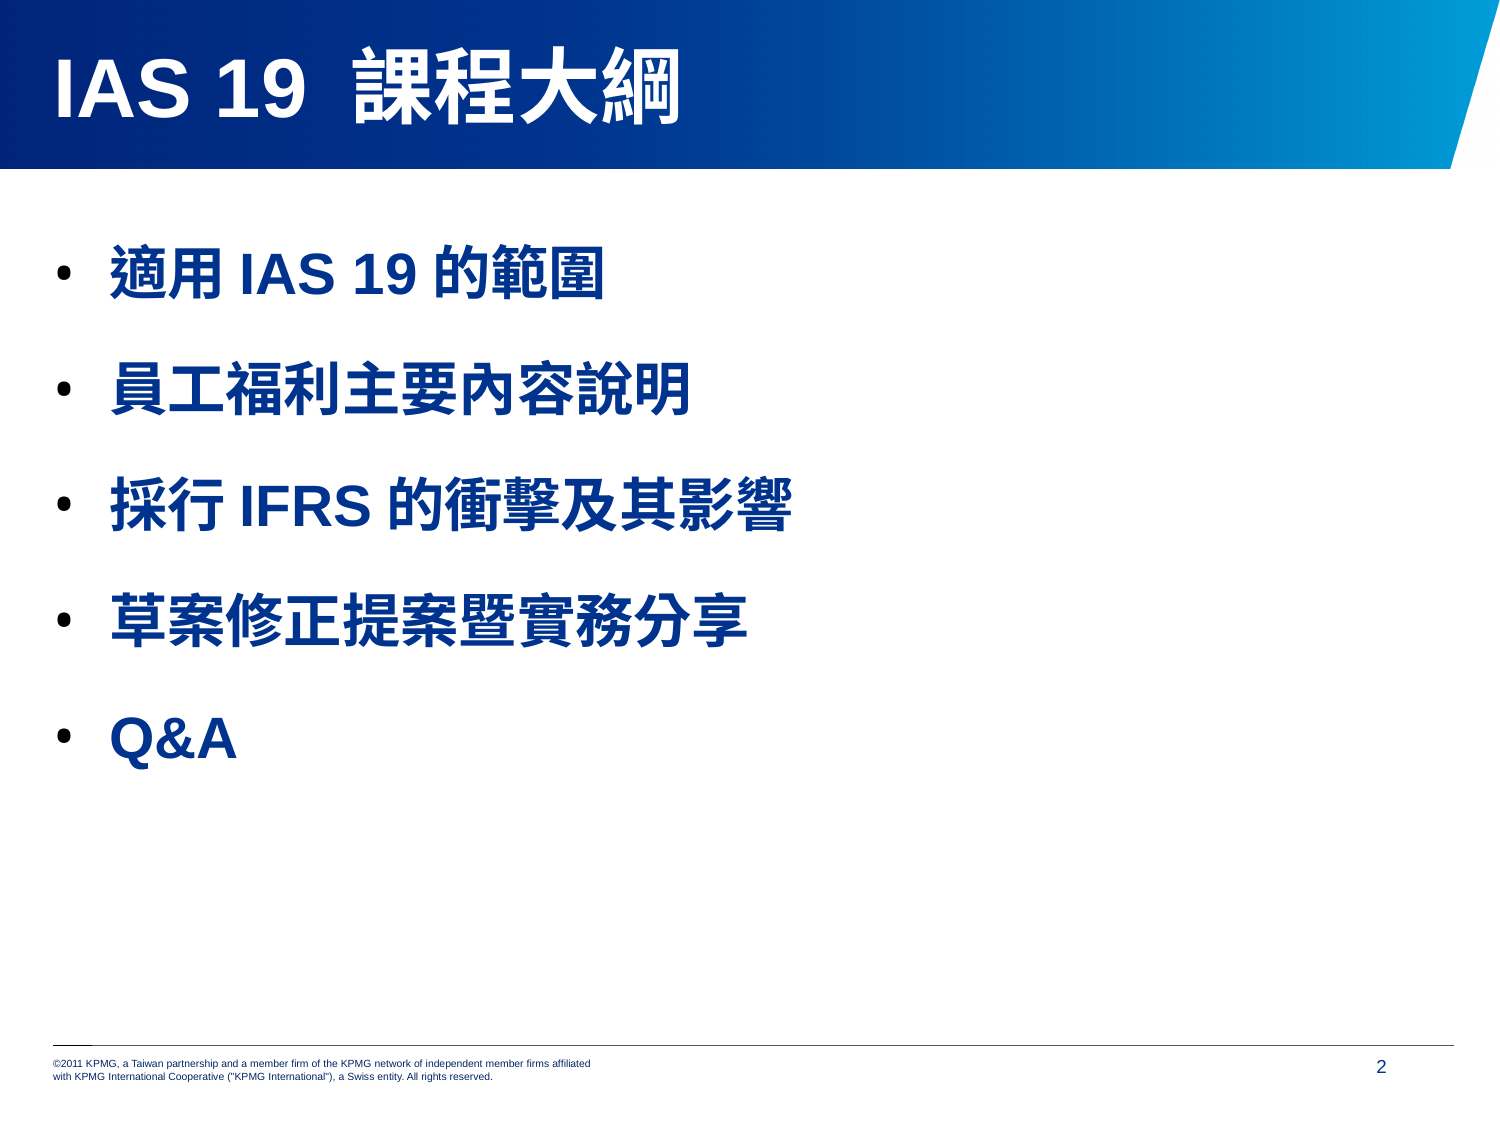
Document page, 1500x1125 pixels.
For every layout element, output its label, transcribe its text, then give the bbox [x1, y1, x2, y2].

list 適用IAS 19的範圍 員工福利主要內容說明 採行IFRS的衝擊及其影響 草案修正提案暨實務分享 Q&A [53, 215, 1456, 1003]
text_box [1361, 1047, 1470, 1094]
title IAS 19 課程大綱 [53, 19, 1456, 149]
